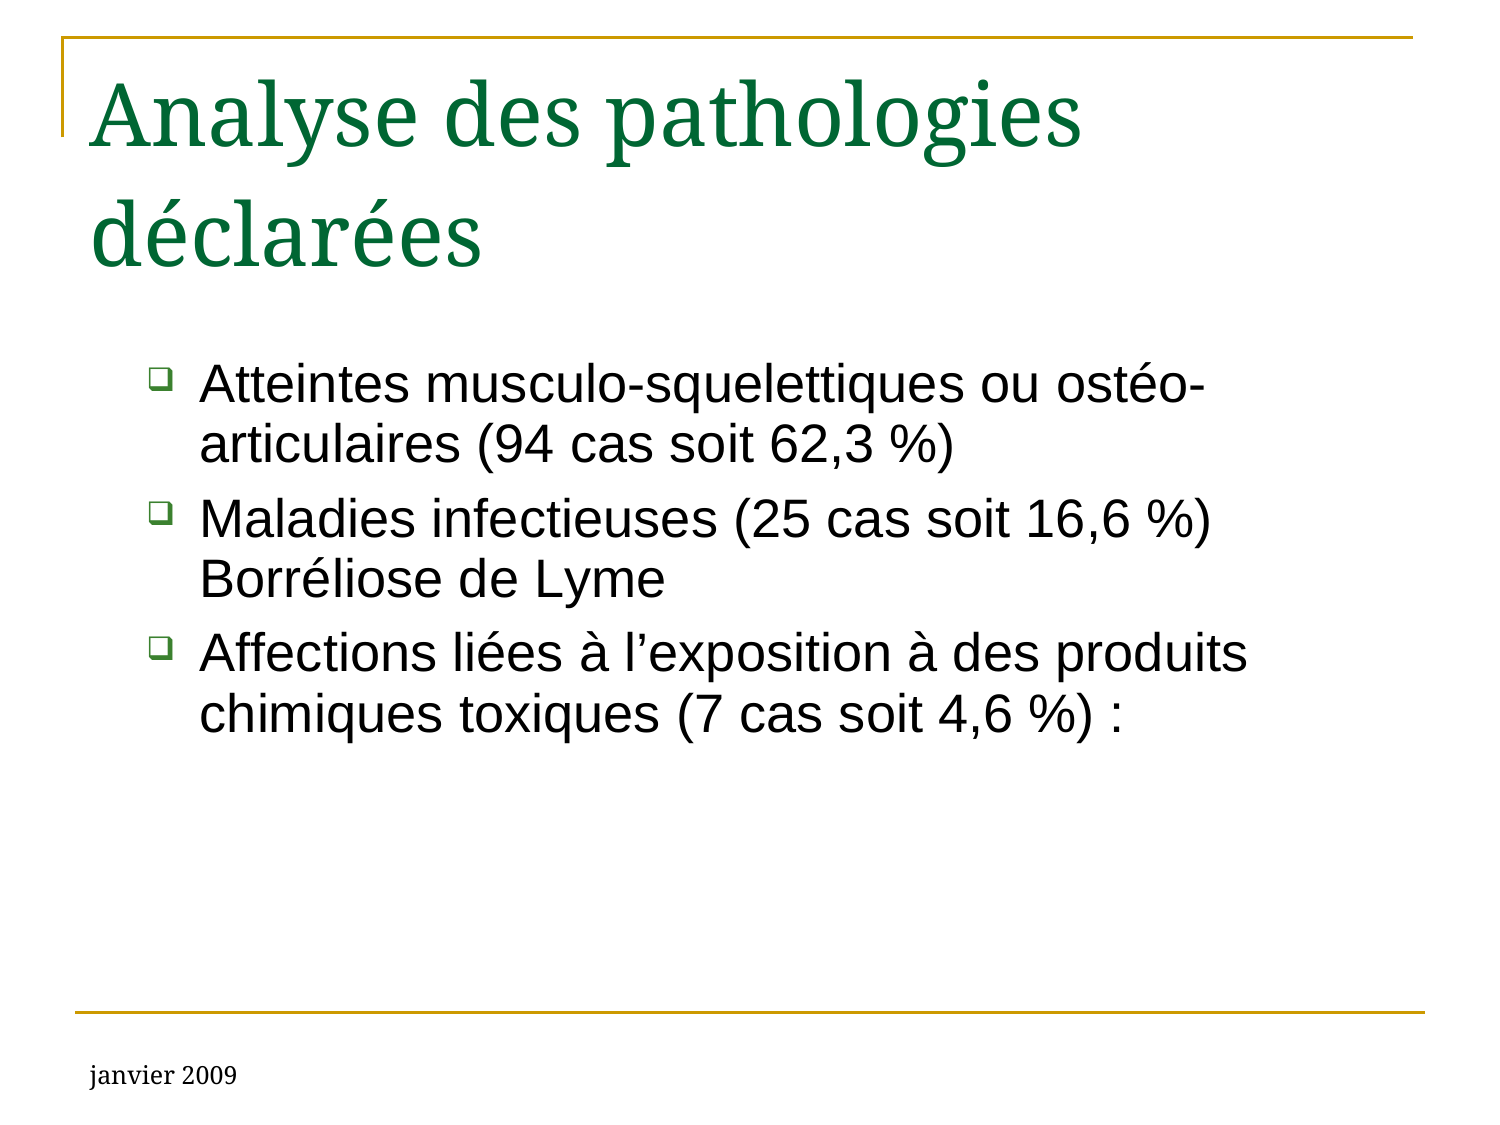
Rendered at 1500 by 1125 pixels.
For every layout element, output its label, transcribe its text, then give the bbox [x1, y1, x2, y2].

title Analyse des pathologies déclarées [75, 45, 1426, 233]
list Atteintes musculo-squelettiques ou ostéo-articulaires (94 cas soit 62,3 %) Maladies infectieuses (25 cas soit 16,6 %) Borréliose de Lyme Affections liées à l’exposition à des produits chimiques toxiques (7 cas soit 4,6 %) : [75, 262, 1426, 1006]
